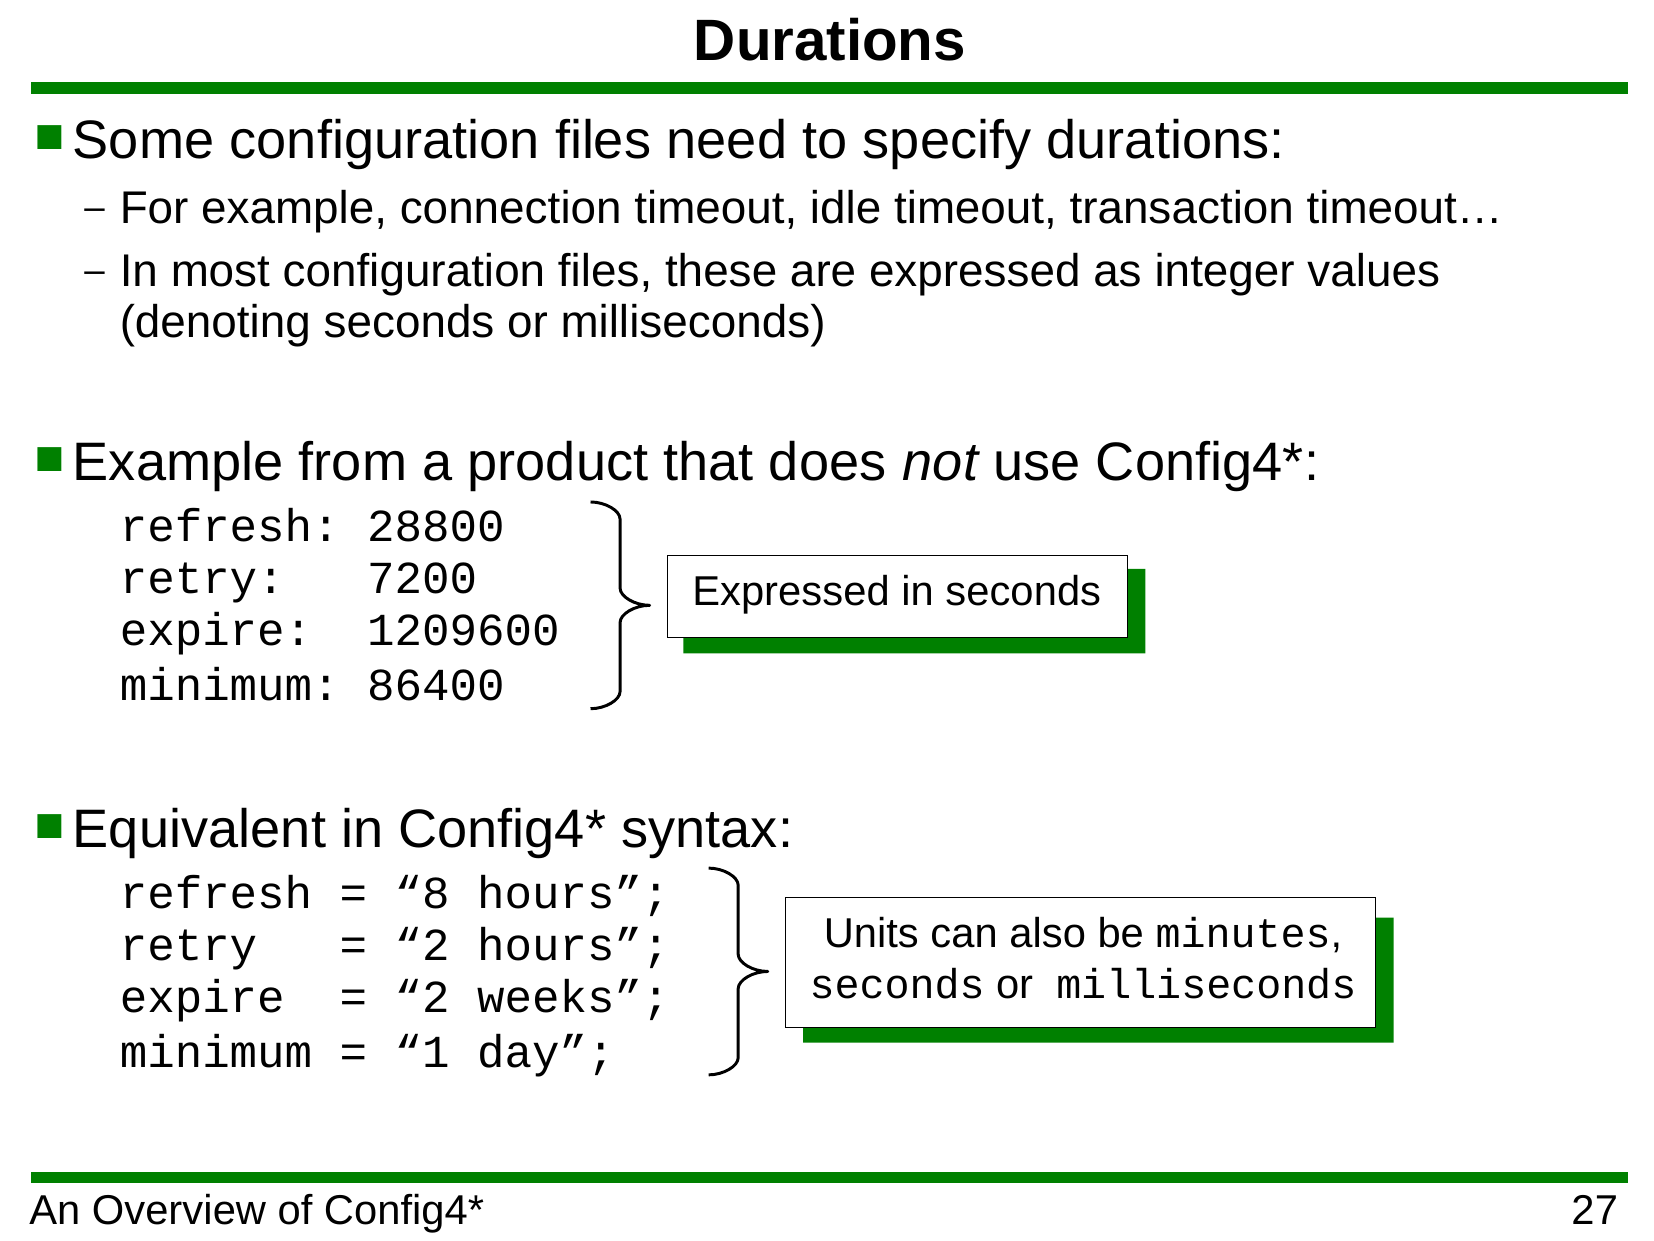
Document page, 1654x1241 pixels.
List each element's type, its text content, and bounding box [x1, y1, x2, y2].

list Some configuration files need to specify durations: For example, connection timeout, idle timeout, transaction timeout… In most configuration files, these are expressed as integer values (denoting seconds or milliseconds) Example from a product that does not use Config4*: refresh: 28800 retry: 7200 expire: 1209600 minimum: 86400 Equivalent in Config4* syntax: refresh = “8 hours”; retry = “2 hours”; expire = “2 weeks”; minimum = “1 day”; [31, 109, 1629, 1146]
text_box [785, 897, 1376, 902]
text_box Units can also be minutes, seconds or milliseconds [766, 902, 1400, 1018]
text_box Expressed in seconds [665, 560, 1128, 638]
text_box [785, 1018, 1394, 1043]
text_box [683, 568, 1146, 654]
text_box [667, 555, 1128, 560]
title Durations [31, 7, 1629, 73]
